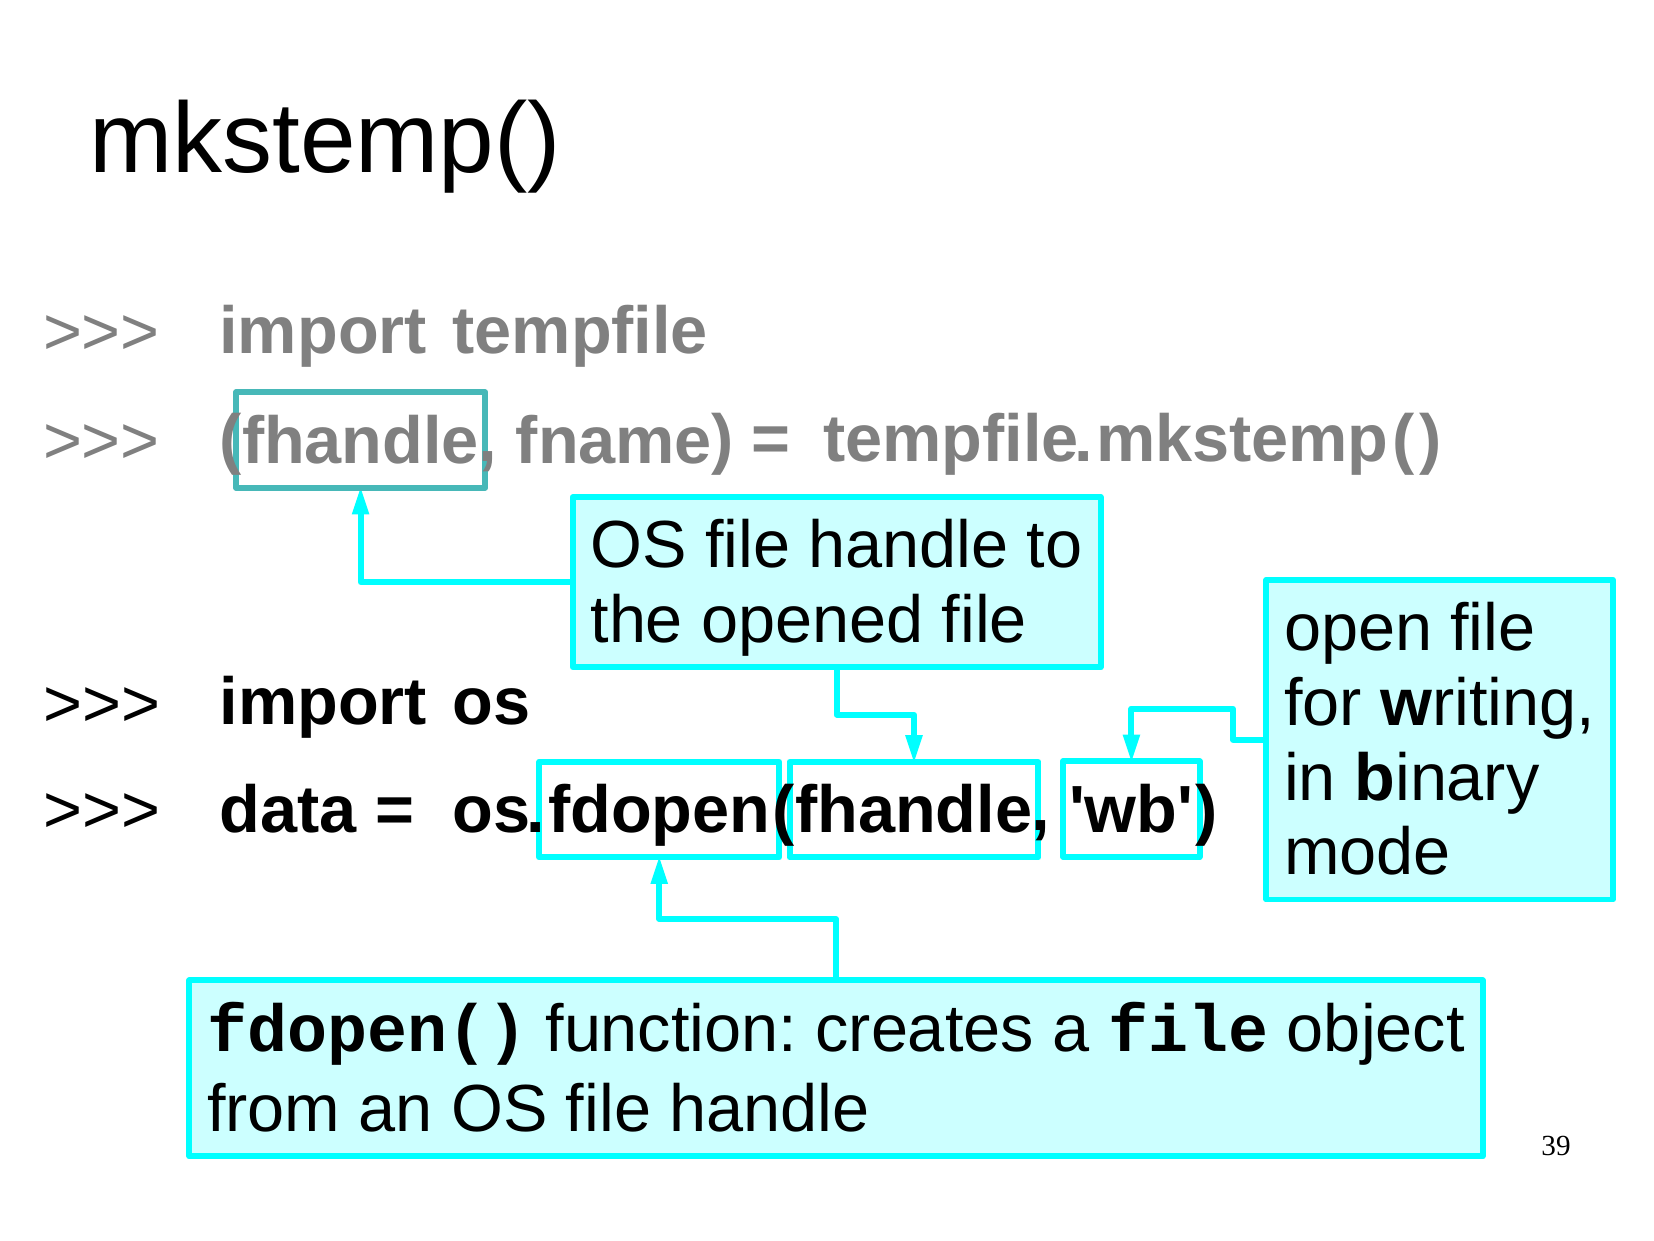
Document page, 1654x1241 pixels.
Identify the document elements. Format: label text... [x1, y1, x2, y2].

text_box data = [201, 761, 451, 858]
text_box fname [509, 392, 719, 488]
text_box fhandle [813, 761, 1039, 858]
text_box fdopen() function: creates a file object from an OS file handle [189, 980, 1483, 1157]
text_box , [1013, 760, 1106, 856]
text_box >>> [25, 284, 179, 380]
text_box OS file handle to the opened file [572, 497, 1101, 668]
text_box . [508, 761, 563, 858]
text_box >>> [25, 392, 179, 488]
text_box , [460, 390, 552, 487]
text_box ( [201, 390, 260, 487]
text_box >>> [25, 761, 179, 858]
text_box >>> [25, 655, 179, 751]
text_box ( [754, 761, 813, 858]
text_box ) [1401, 390, 1460, 487]
text_box tempfile [813, 390, 1057, 487]
text_box mkstemp [1112, 390, 1374, 487]
text_box os [442, 653, 542, 750]
text_box os [451, 761, 508, 858]
text_box import [201, 282, 442, 379]
text_box import [201, 653, 442, 750]
text_box open file for writing, in binary mode [1266, 579, 1613, 900]
text_box ( [1374, 390, 1401, 487]
text_box 'wb' [1063, 761, 1177, 857]
text_box mkstemp() [71, 72, 579, 205]
text_box fhandle [236, 392, 486, 488]
text_box . [1057, 390, 1112, 487]
text_box ) [1177, 761, 1236, 858]
text_box = [752, 390, 809, 487]
text_box fdopen [563, 761, 754, 858]
text_box tempfile [442, 282, 719, 379]
text_box ) [694, 390, 752, 487]
